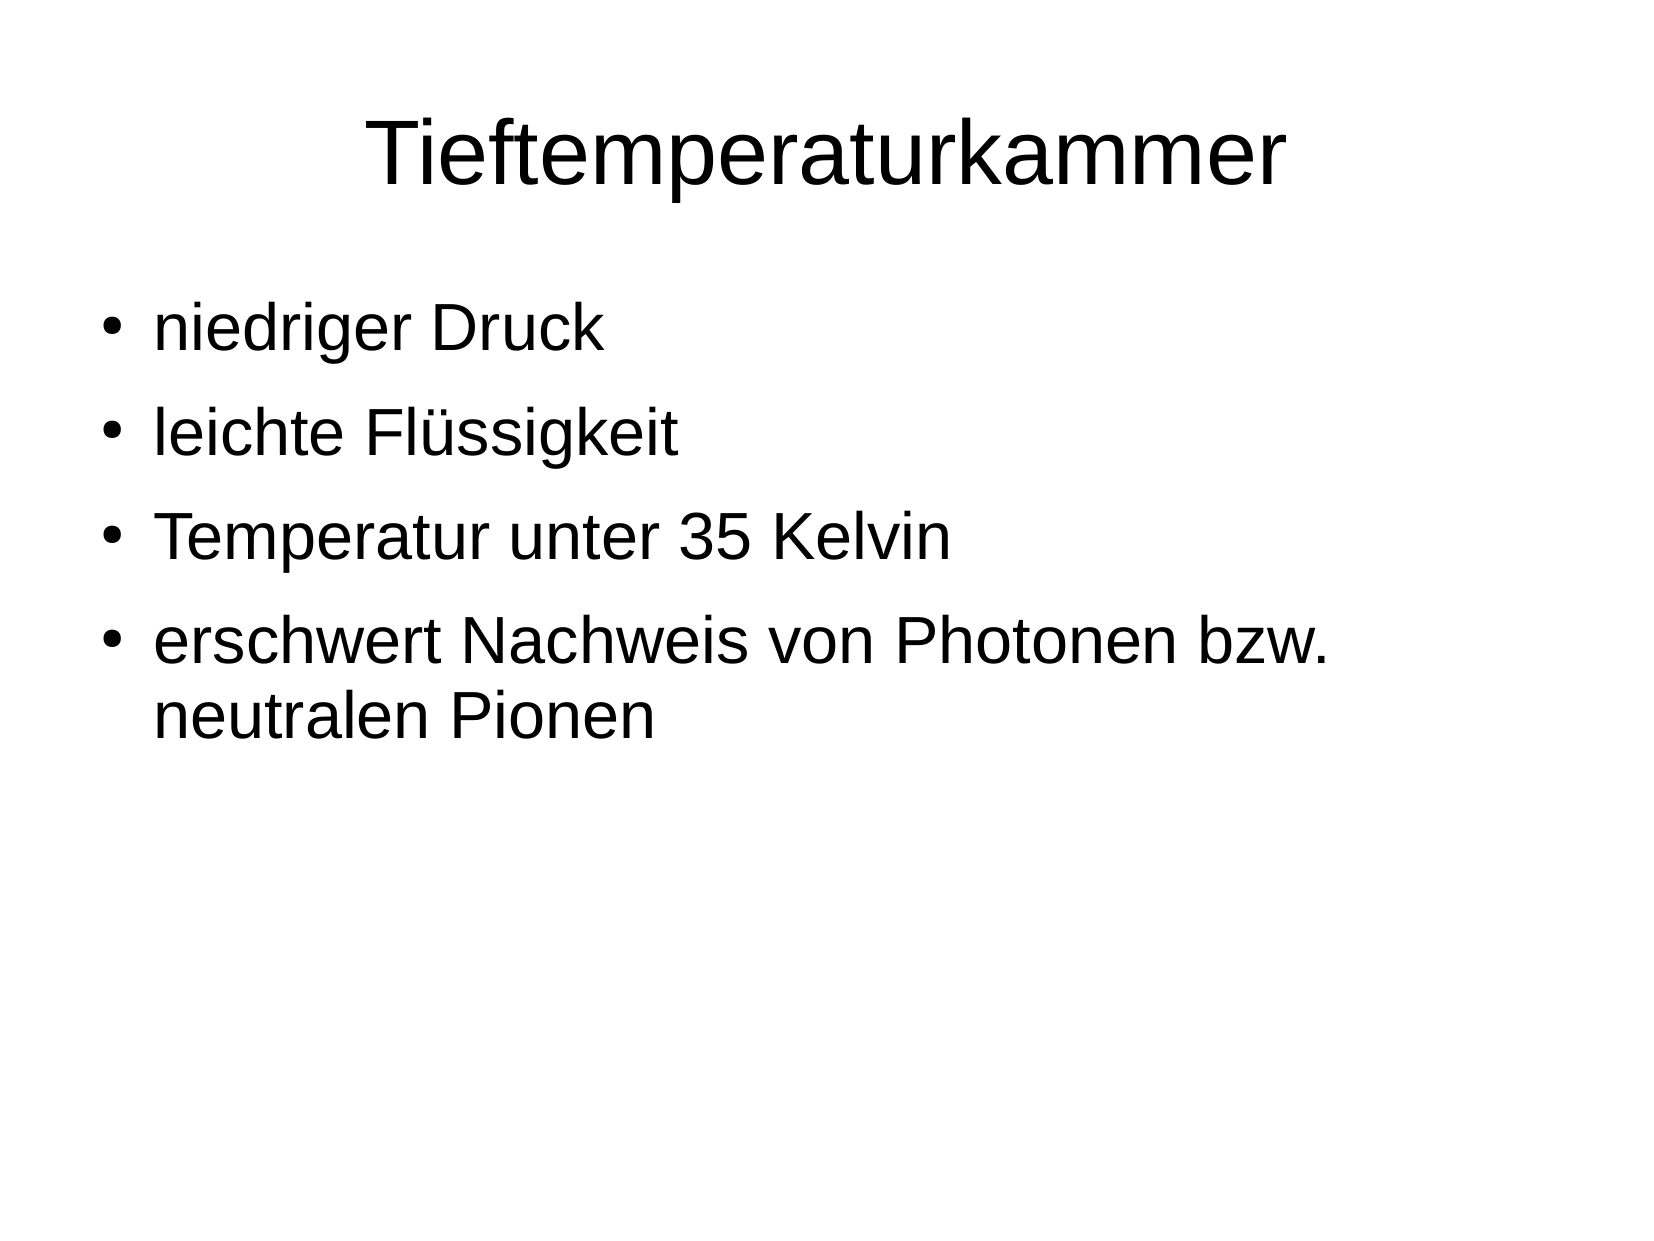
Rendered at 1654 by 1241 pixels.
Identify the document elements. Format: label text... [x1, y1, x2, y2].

list niedriger Druck leichte Flüssigkeit Temperatur unter 35 Kelvin erschwert Nachweis von Photonen bzw. neutralen Pionen [82, 290, 1571, 1094]
title Tieftemperaturkammer [82, 56, 1571, 250]
